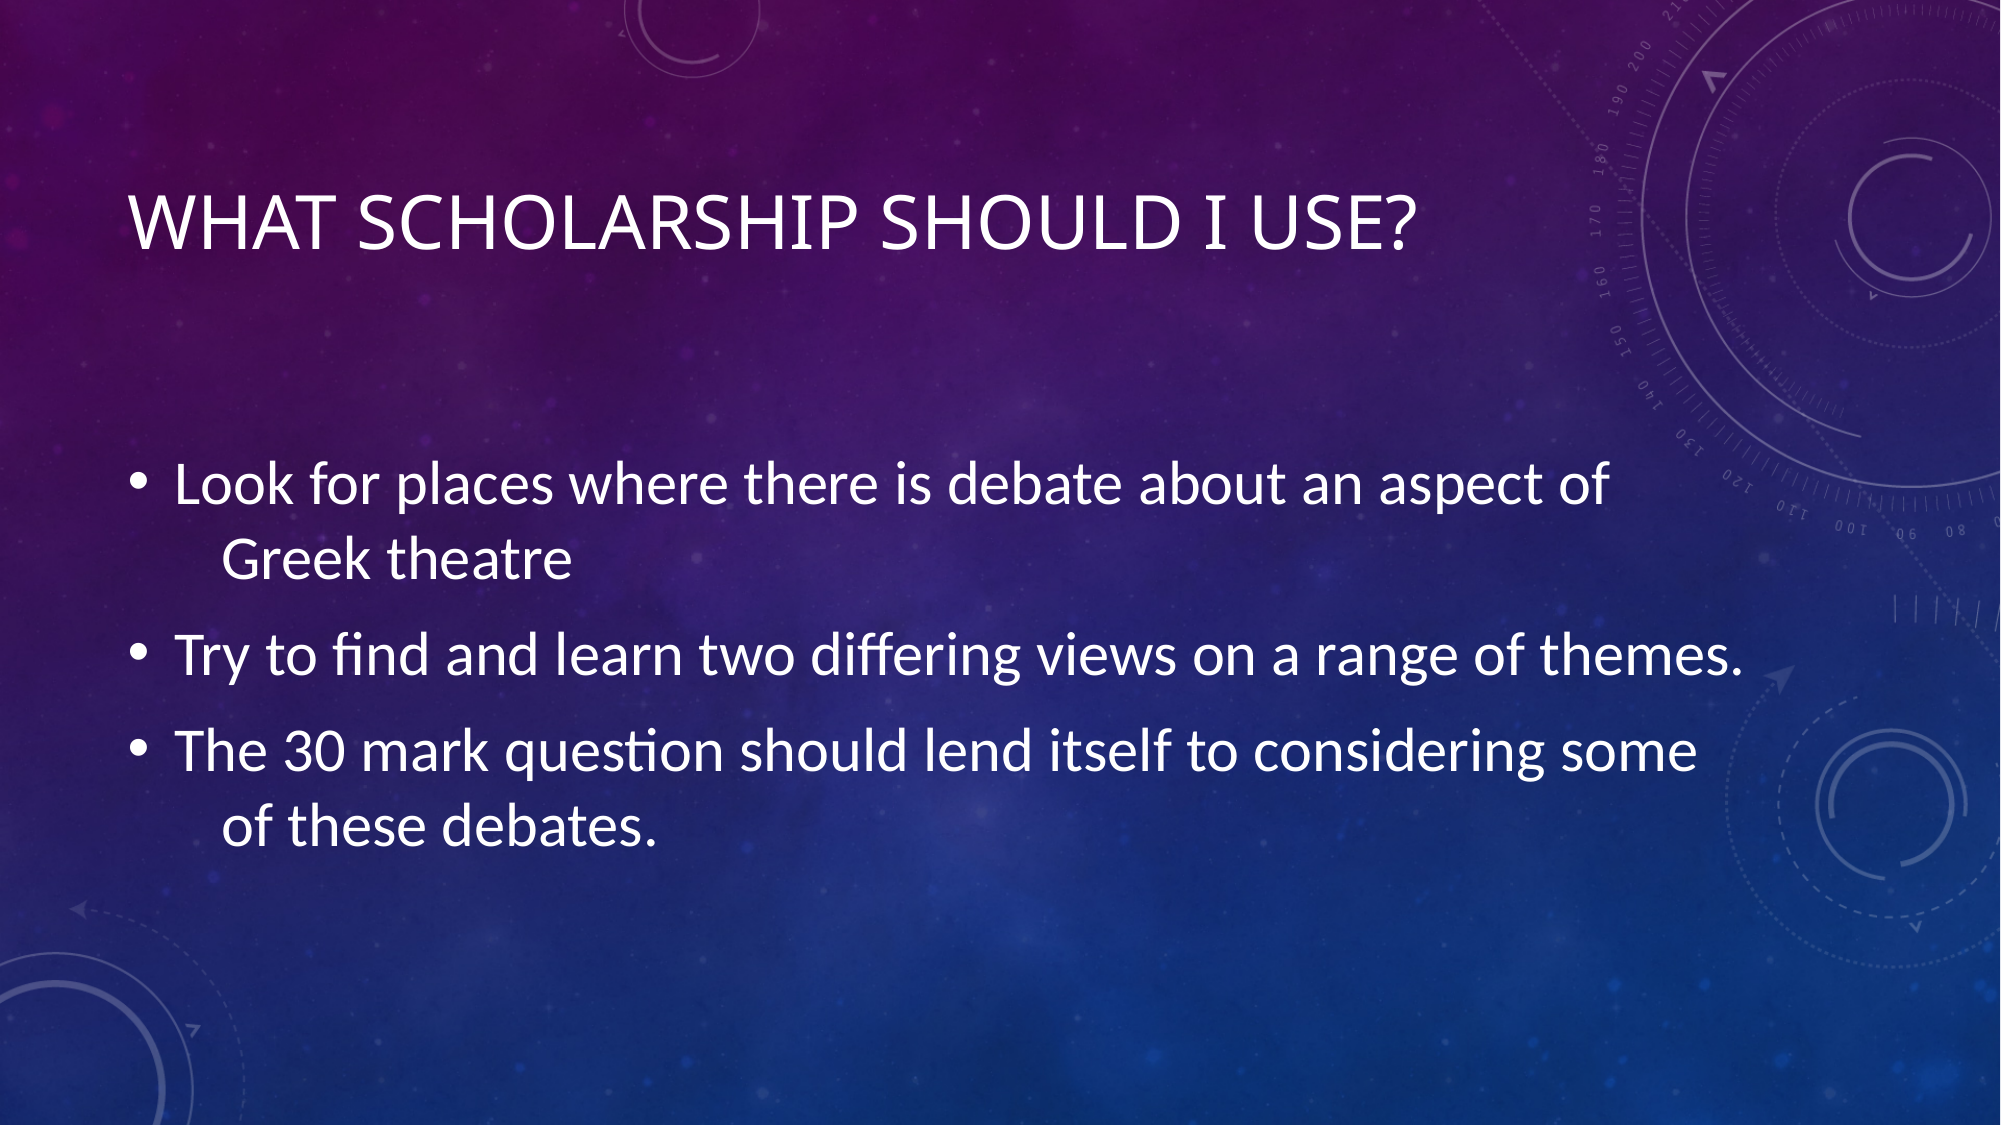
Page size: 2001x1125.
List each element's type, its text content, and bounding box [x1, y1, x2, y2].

list Look for places where there is debate about an aspect of Greek theatre Try to find and learn two differing views on a range of themes. The 30 mark question should lend itself to considering some of these debates. [112, 351, 1775, 950]
title What scholarship should I use? [112, 99, 1775, 339]
